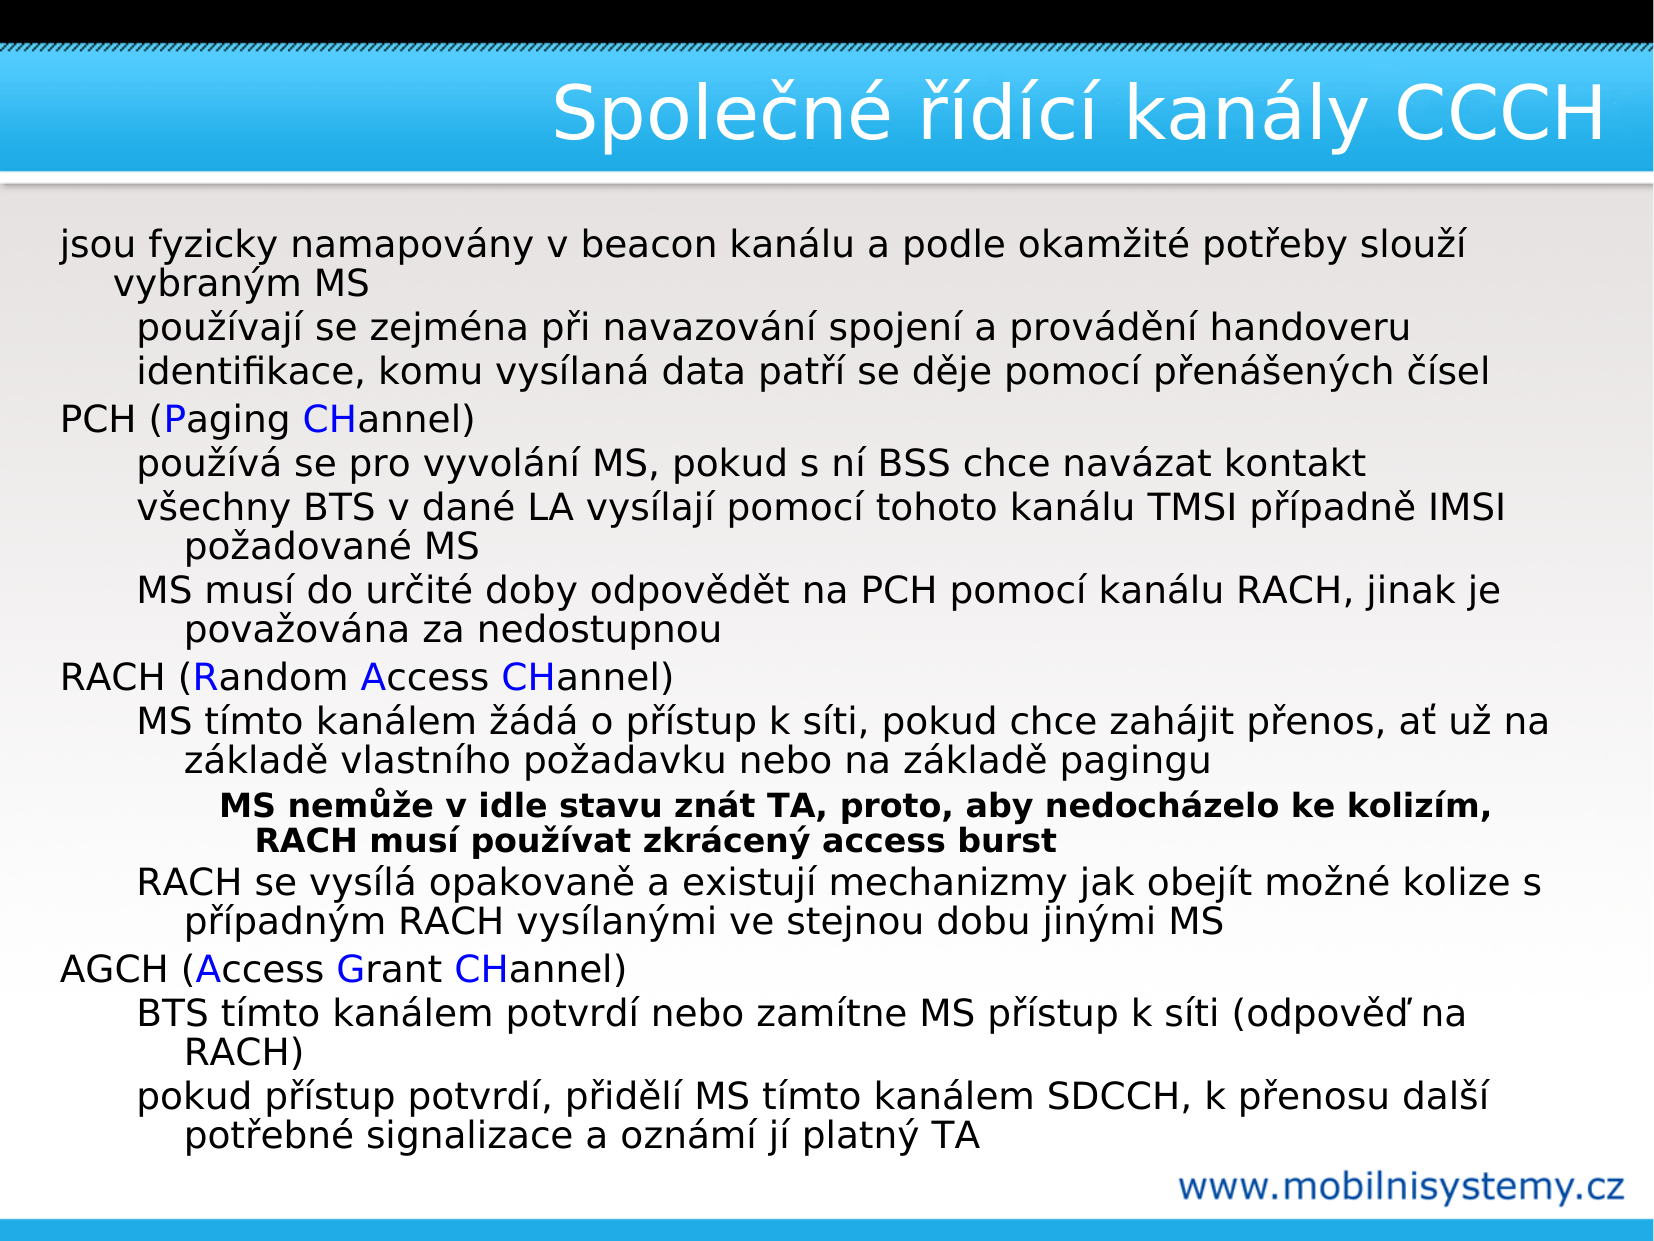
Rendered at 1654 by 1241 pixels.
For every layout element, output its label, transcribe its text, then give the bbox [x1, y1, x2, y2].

title Společné řídící kanály CCCH [29, 41, 1624, 185]
picture [0, 0, 1654, 1241]
list jsou fyzicky namapovány v beacon kanálu a podle okamžité potřeby slouží vybraným MS používají se zejména při navazování spojení a provádění handoveru identifikace, komu vysílaná data patří se děje pomocí přenášených čísel PCH (Paging CHannel) používá se pro vyvolání MS, pokud s ní BSS chce navázat kontakt všechny BTS v dané LA vysílají pomocí tohoto kanálu TMSI případně IMSI požadované MS MS musí do určité doby odpovědět na PCH pomocí kanálu RACH, jinak je považována za nedostupnou RACH (Random Access CHannel) MS tímto kanálem žádá o přístup k síti, pokud chce zahájit přenos, ať už na základě vlastního požadavku nebo na základě pagingu MS nemůže v idle stavu znát TA, proto, aby nedocházelo ke kolizím, RACH musí používat zkrácený access burst RACH se vysílá opakovaně a existují mechanizmy jak obejít možné kolize s případným RACH vysílanými ve stejnou dobu jinými MS AGCH (Access Grant CHannel) BTS tímto kanálem potvrdí nebo zamítne MS přístup k síti (odpověď na RACH) pokud přístup potvrdí, přidělí MS tímto kanálem SDCCH, k přenosu další potřebné signalizace a oznámí jí platný TA [32, 218, 1595, 1169]
